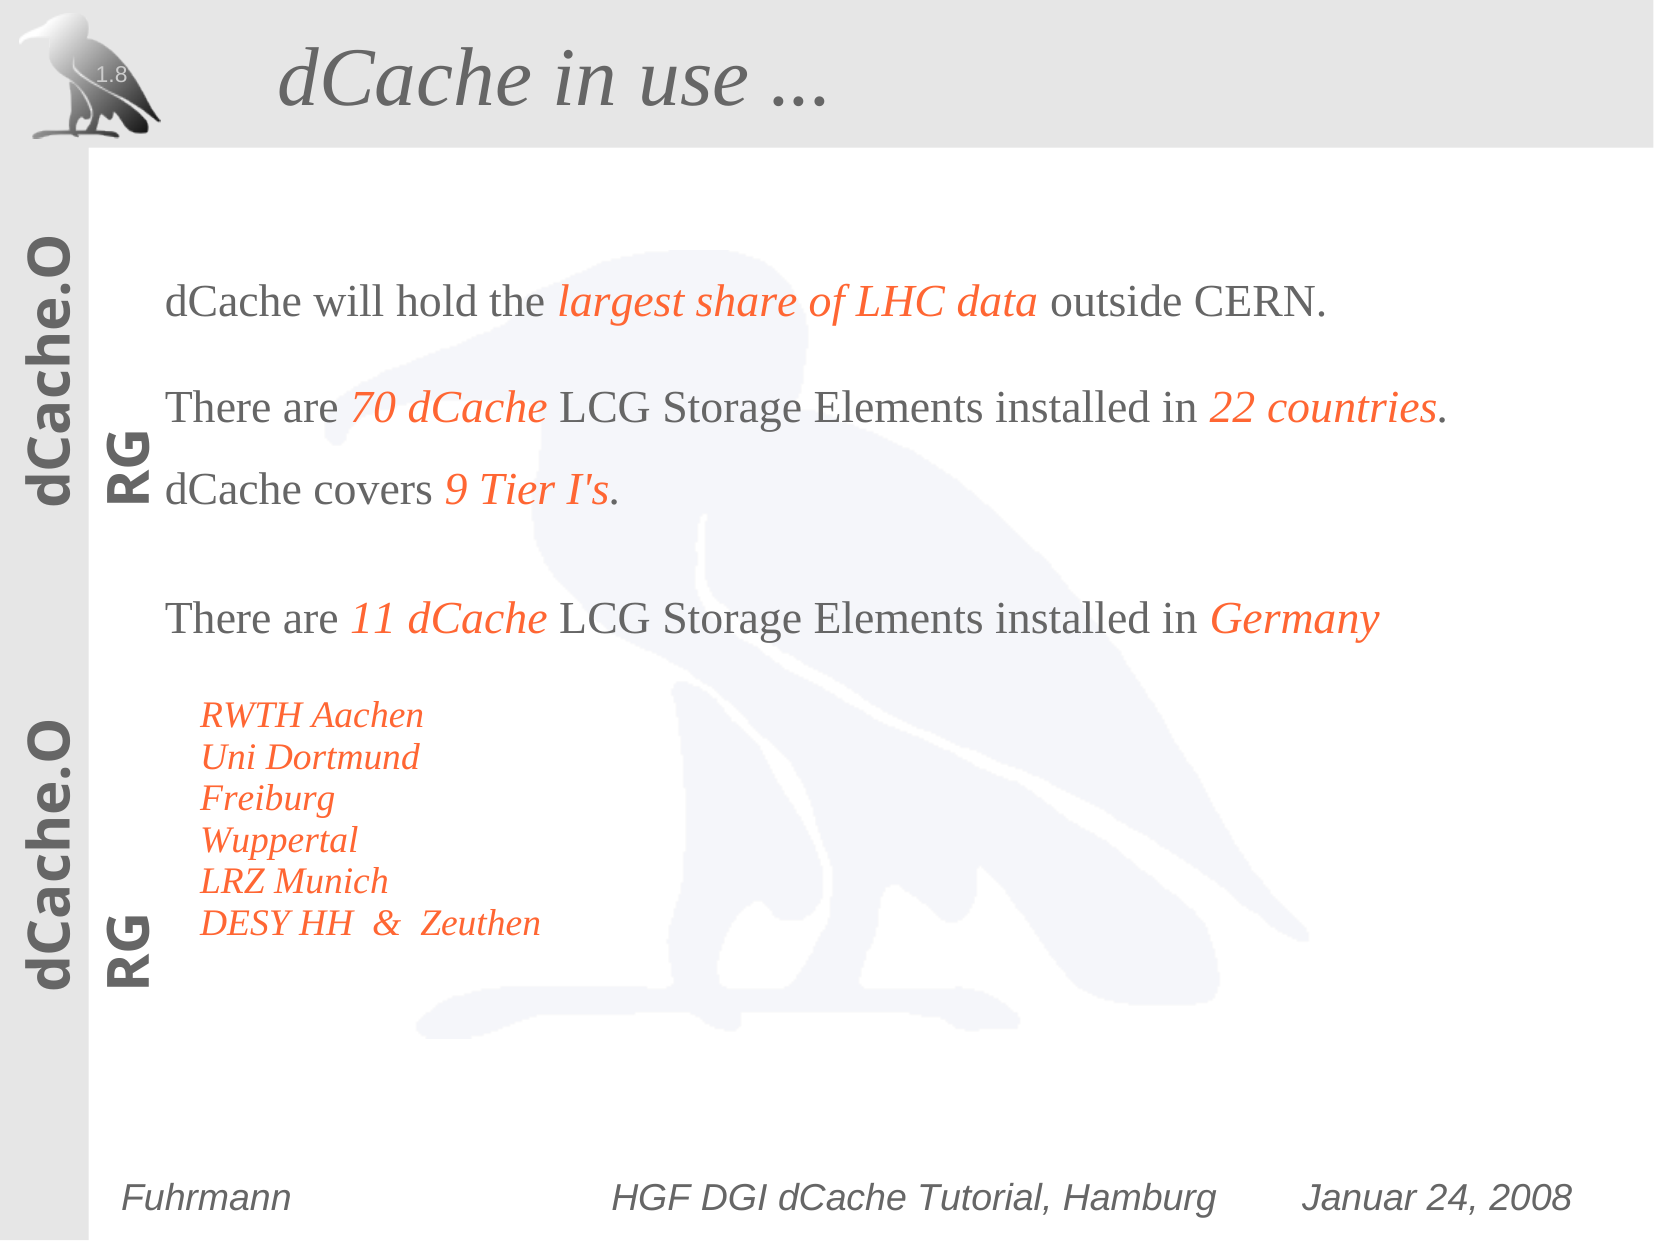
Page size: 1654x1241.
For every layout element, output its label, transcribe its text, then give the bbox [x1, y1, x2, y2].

text_box dCache in use ... [262, 23, 848, 131]
text_box There are 11 dCache LCG Storage Elements installed in Germany RWTH Aachen Uni Dortmund Freiburg Wuppertal LRZ Munich DESY HH & Zeuthen [150, 585, 1395, 951]
picture [19, 13, 161, 139]
text_box dCache covers 9 Tier I's. [150, 456, 648, 523]
text_box There are 70 dCache LCG Storage Elements installed in 22 countries. [150, 374, 1475, 440]
text_box dCache will hold the largest share of LHC data outside CERN. [150, 267, 1343, 334]
